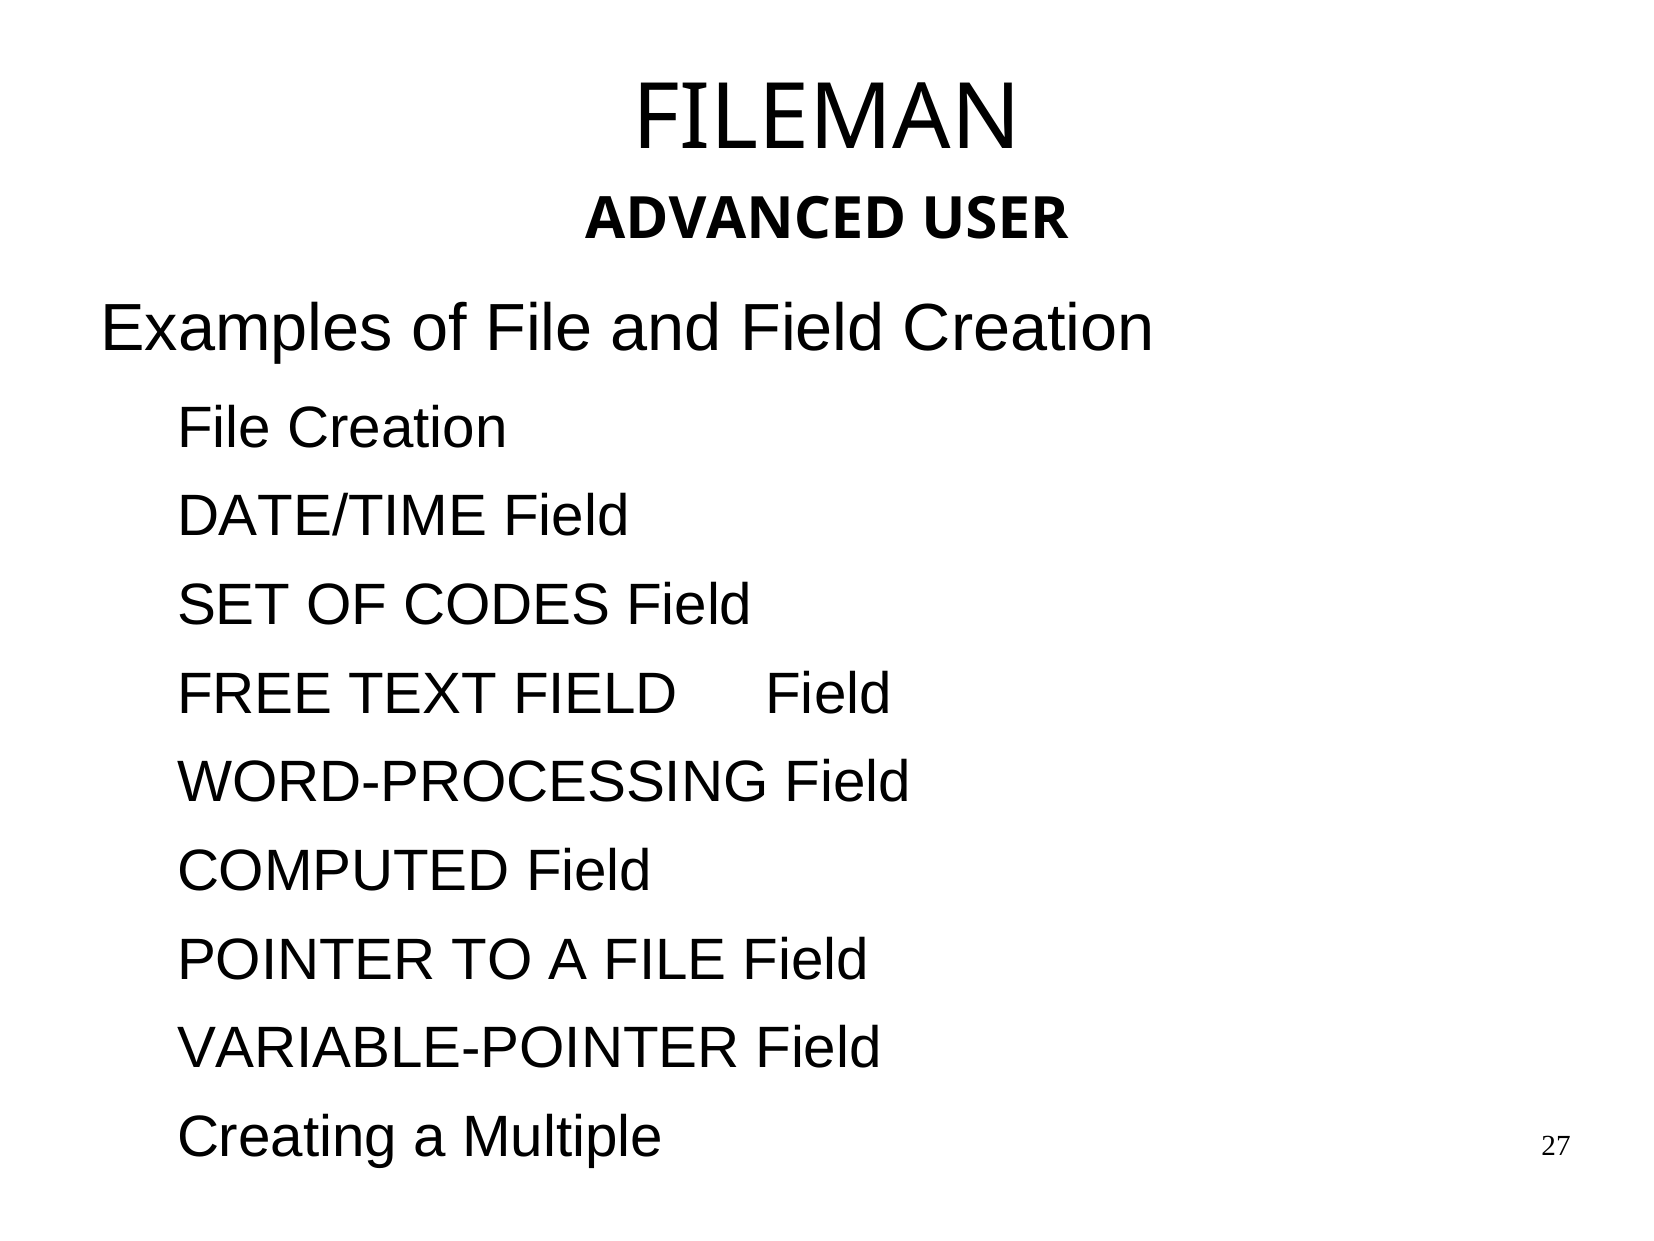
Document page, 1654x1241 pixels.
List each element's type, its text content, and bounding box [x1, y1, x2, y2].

title FILEMAN ADVANCED USER [82, 47, 1571, 259]
list Examples of File and Field Creation File Creation DATE/TIME Field SET OF CODES Field FREE TEXT FIELD Field WORD-PROCESSING Field COMPUTED Field POINTER TO A FILE Field VARIABLE-POINTER Field Creating a Multiple [82, 290, 1571, 1167]
